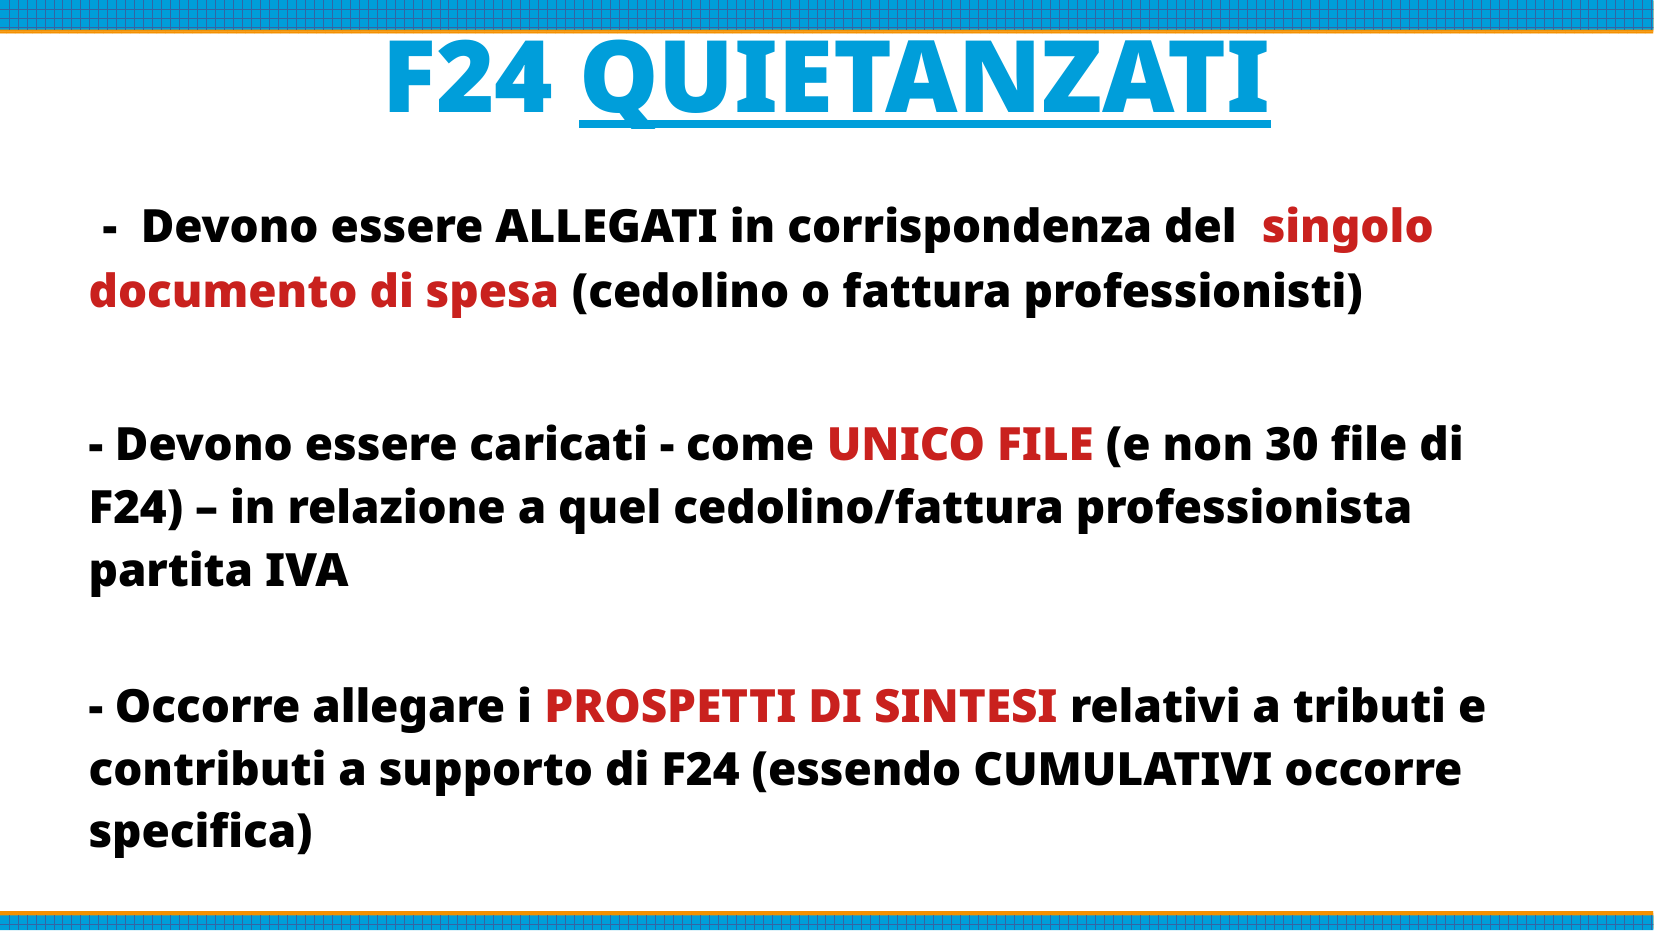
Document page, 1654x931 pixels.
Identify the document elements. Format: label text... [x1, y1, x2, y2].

subtitle F24 QUIETANZATI - Devono essere ALLEGATI in corrispondenza del singolo documento di spesa (cedolino o fattura professionisti) - Devono essere caricati - come UNICO FILE (e non 30 file di F24) – in relazione a quel cedolino/fattura professionista partita IVA - Occorre allegare i PROSPETTI DI SINTESI relativi a tributi e contributi a supporto di F24 (essendo CUMULATIVI occorre specifica) [88, 91, 1565, 889]
